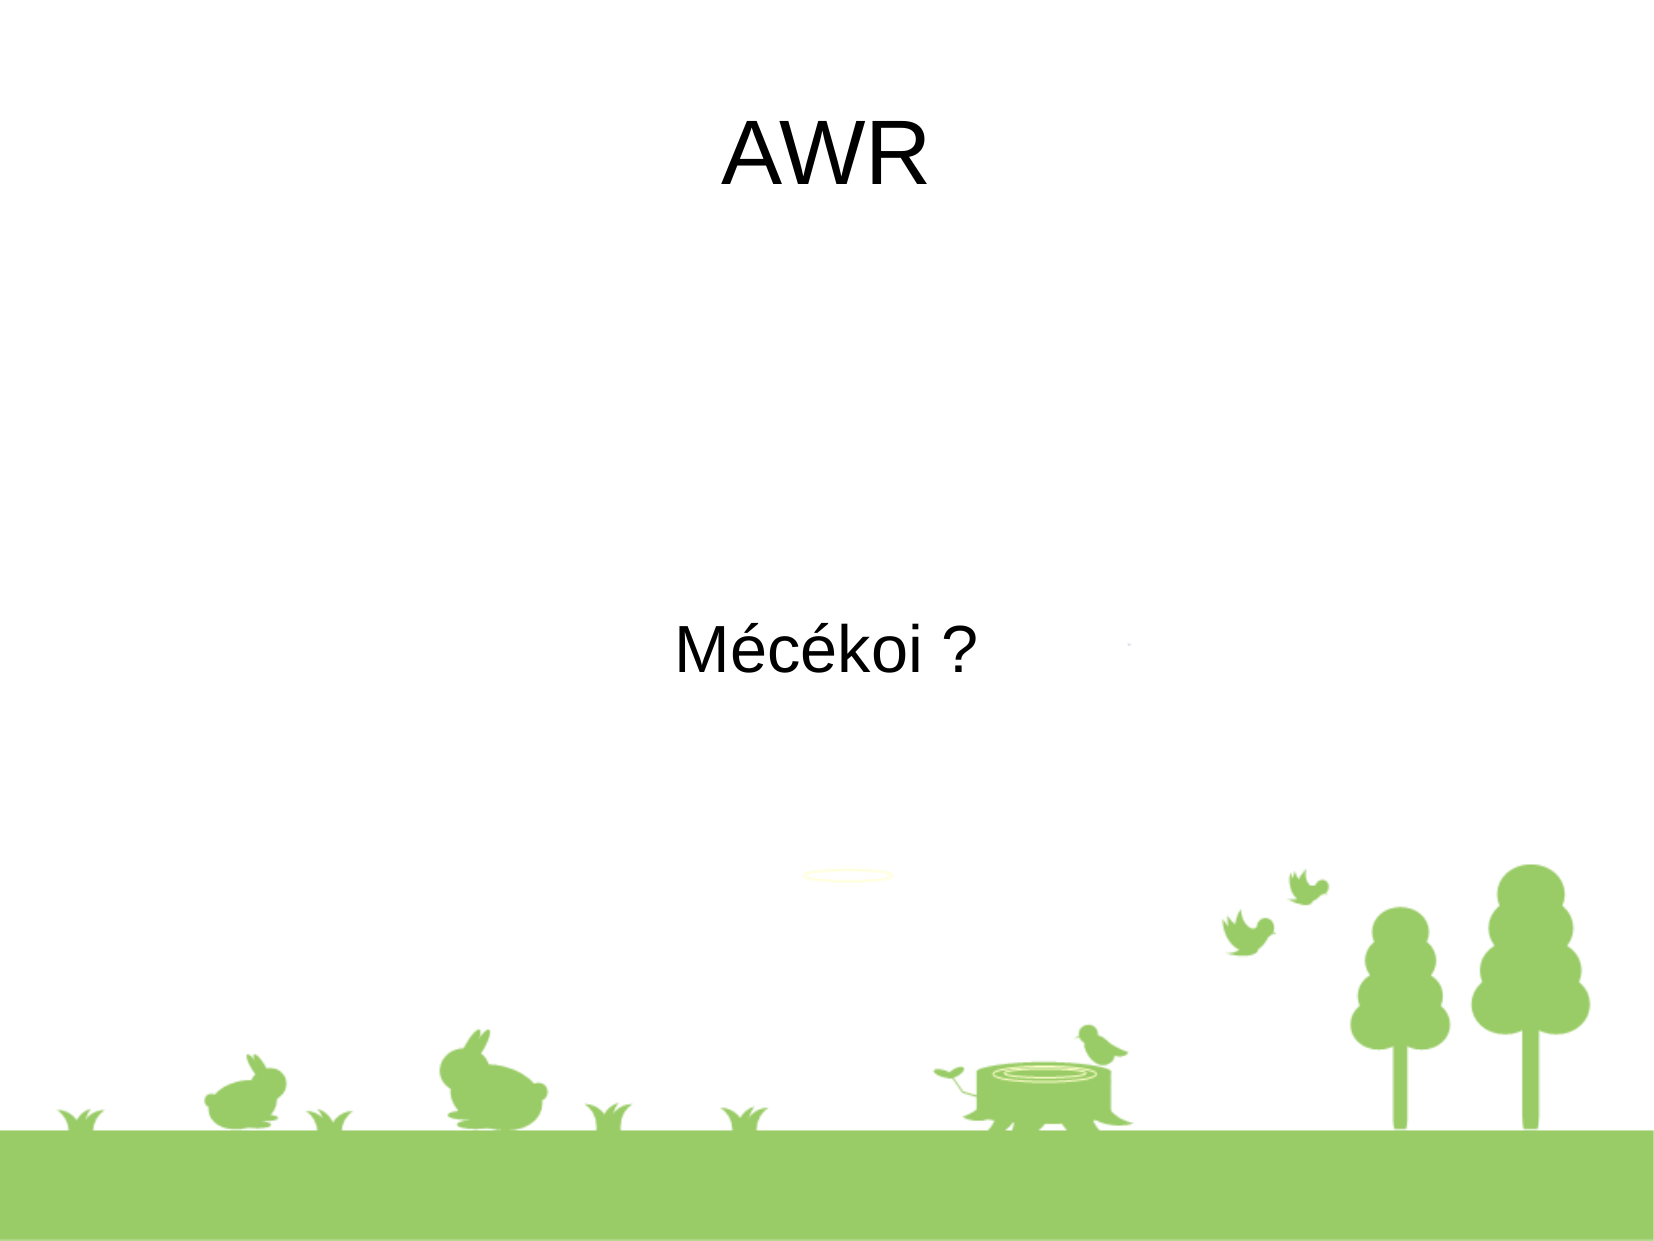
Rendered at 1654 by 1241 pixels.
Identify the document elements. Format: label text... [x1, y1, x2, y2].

picture [0, 0, 1654, 1241]
title AWR [82, 49, 1571, 257]
subtitle Mécékoi ? [82, 290, 1571, 1010]
